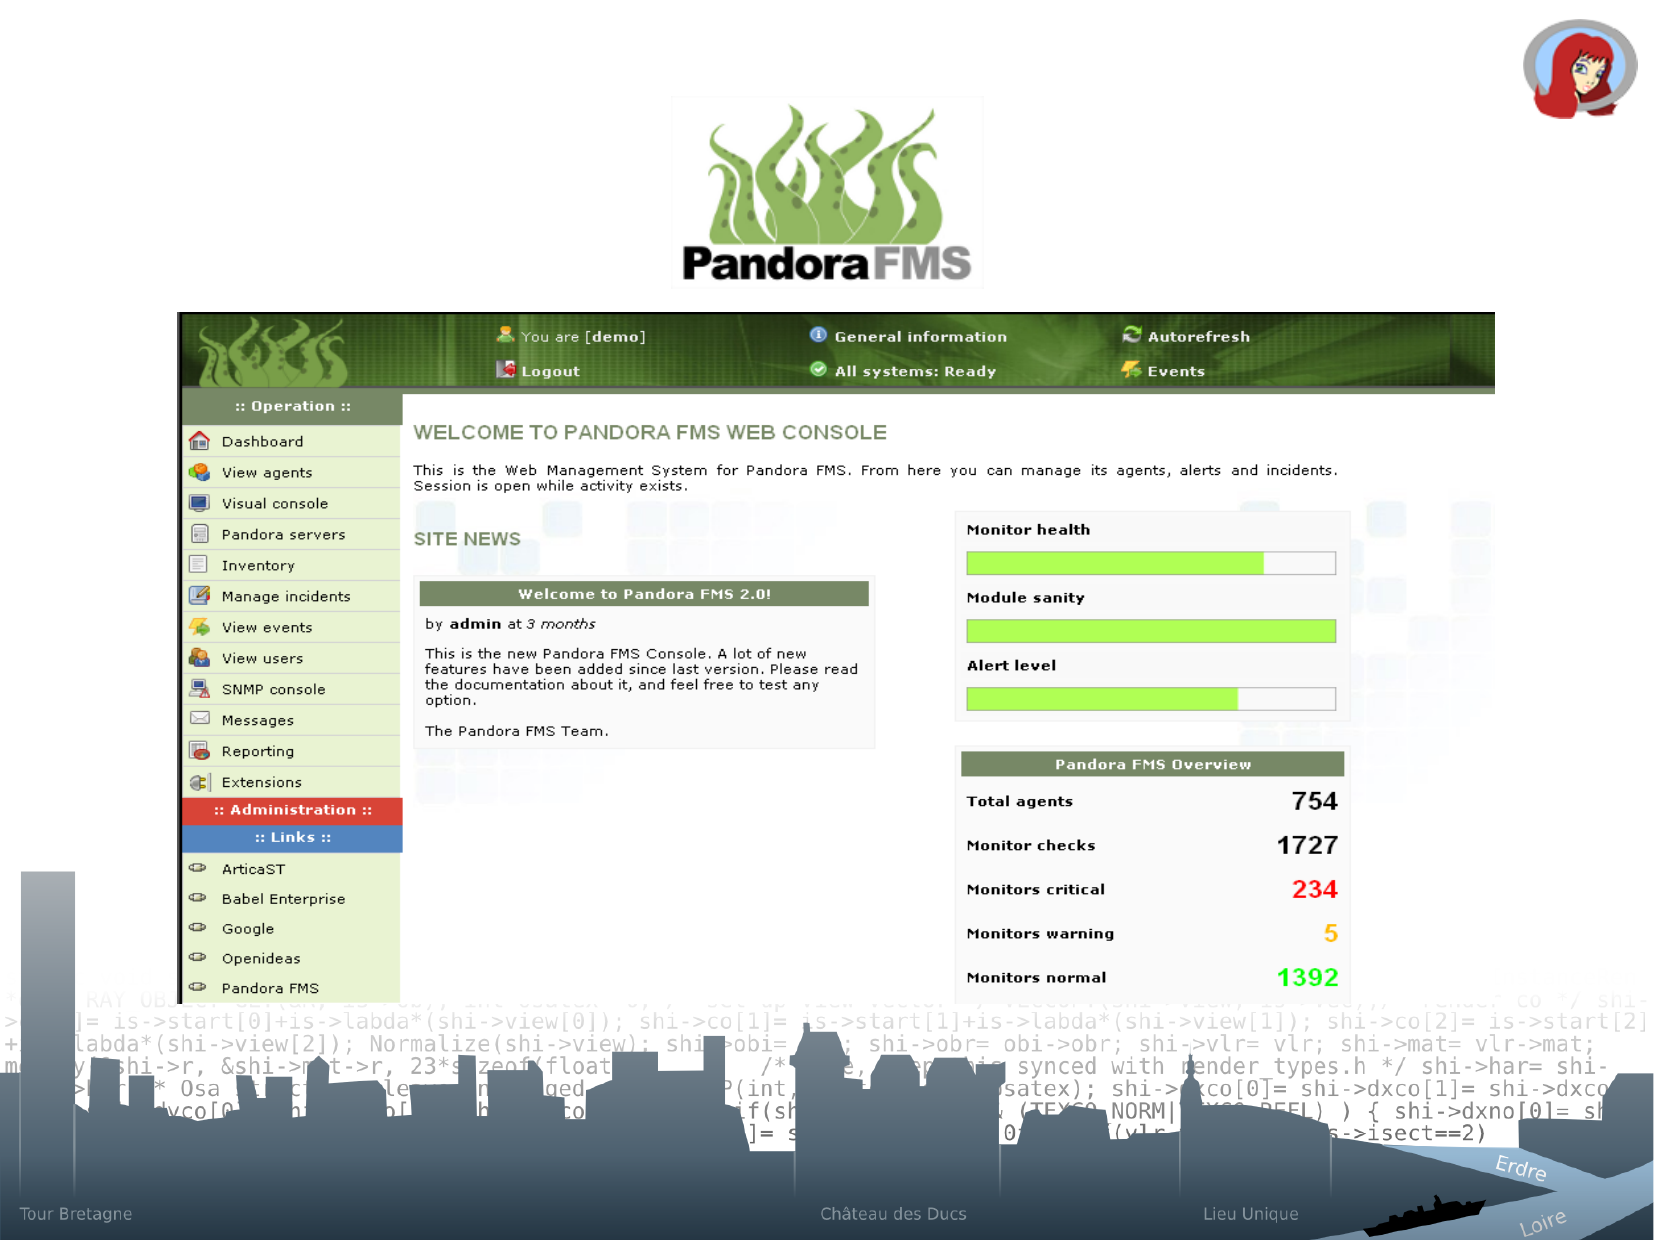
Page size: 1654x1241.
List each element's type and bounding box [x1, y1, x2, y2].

picture [0, 312, 1654, 1241]
picture [1523, 19, 1638, 119]
picture [671, 96, 984, 289]
